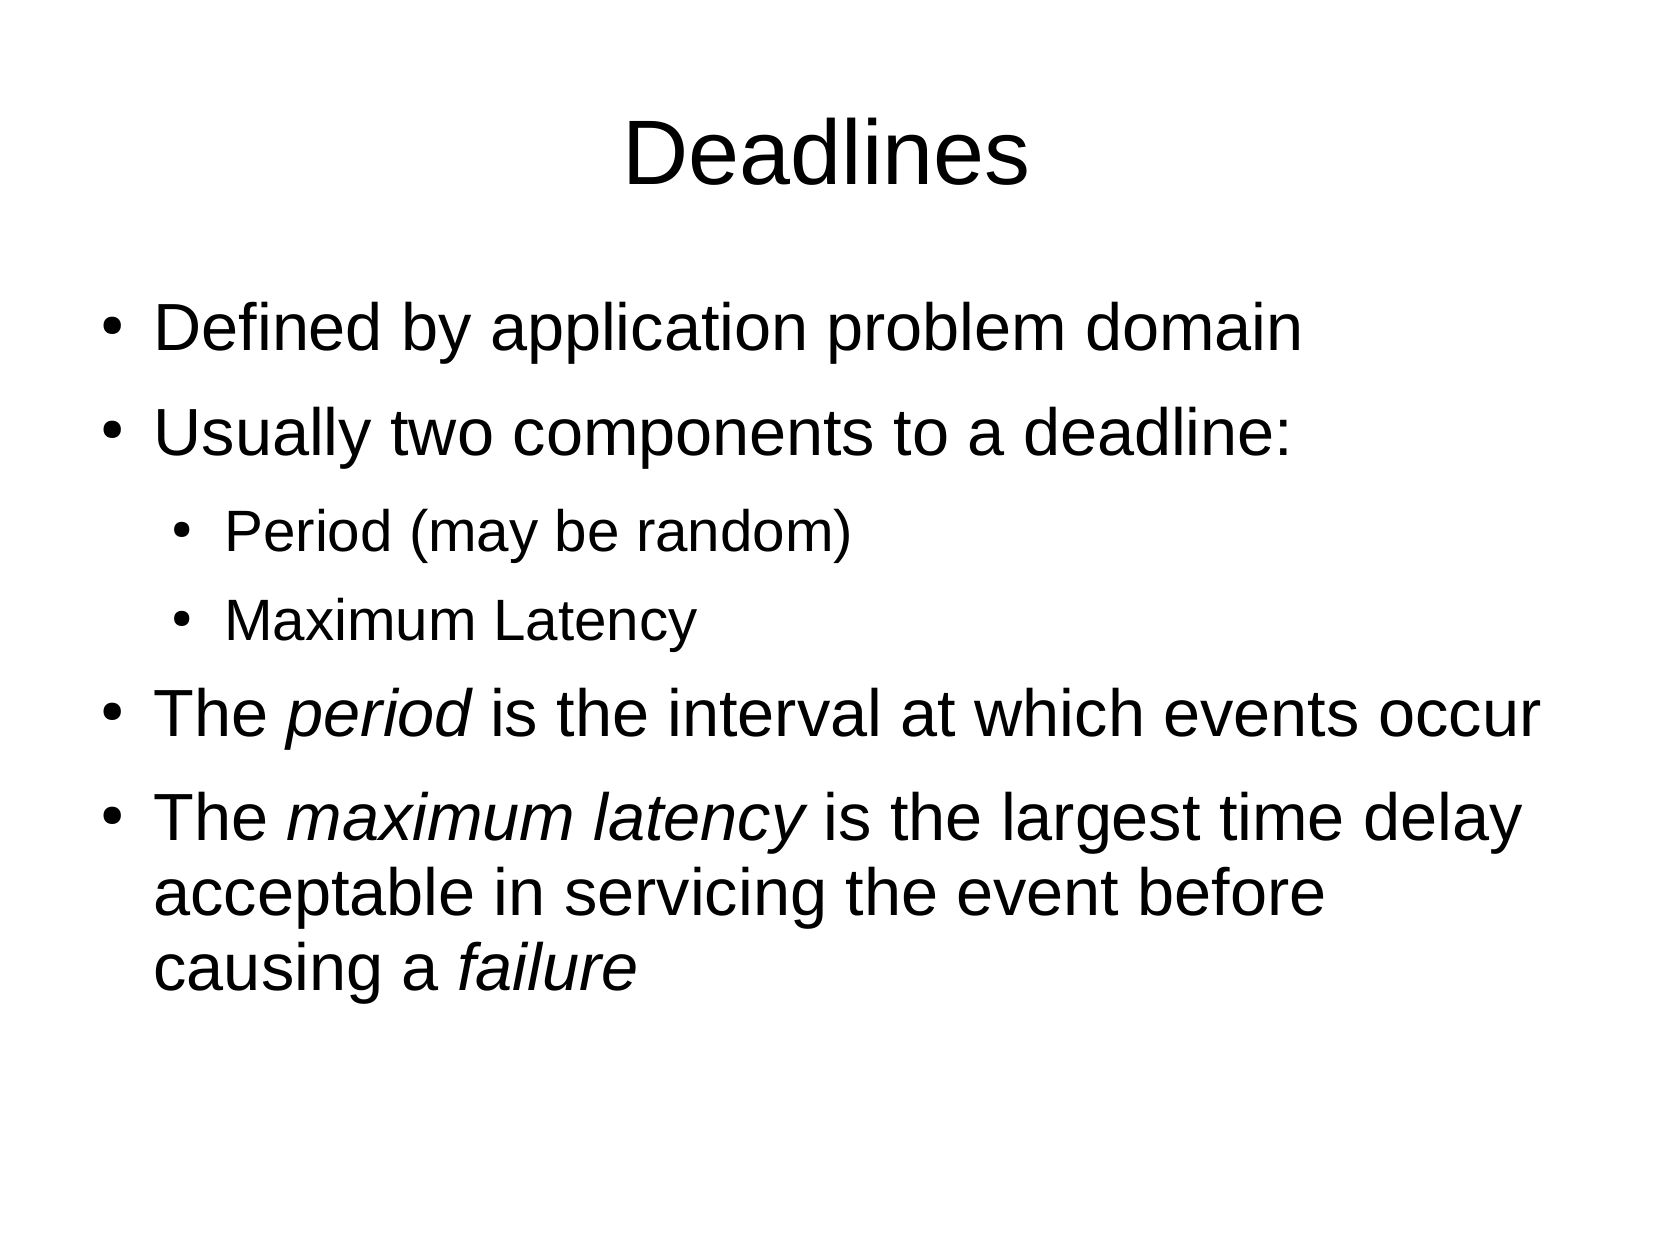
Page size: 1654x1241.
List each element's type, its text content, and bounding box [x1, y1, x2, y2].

title Deadlines [82, 56, 1571, 250]
list Defined by application problem domain Usually two components to a deadline: Period (may be random) Maximum Latency The period is the interval at which events occur The maximum latency is the largest time delay acceptable in servicing the event before causing a failure [82, 290, 1571, 1094]
